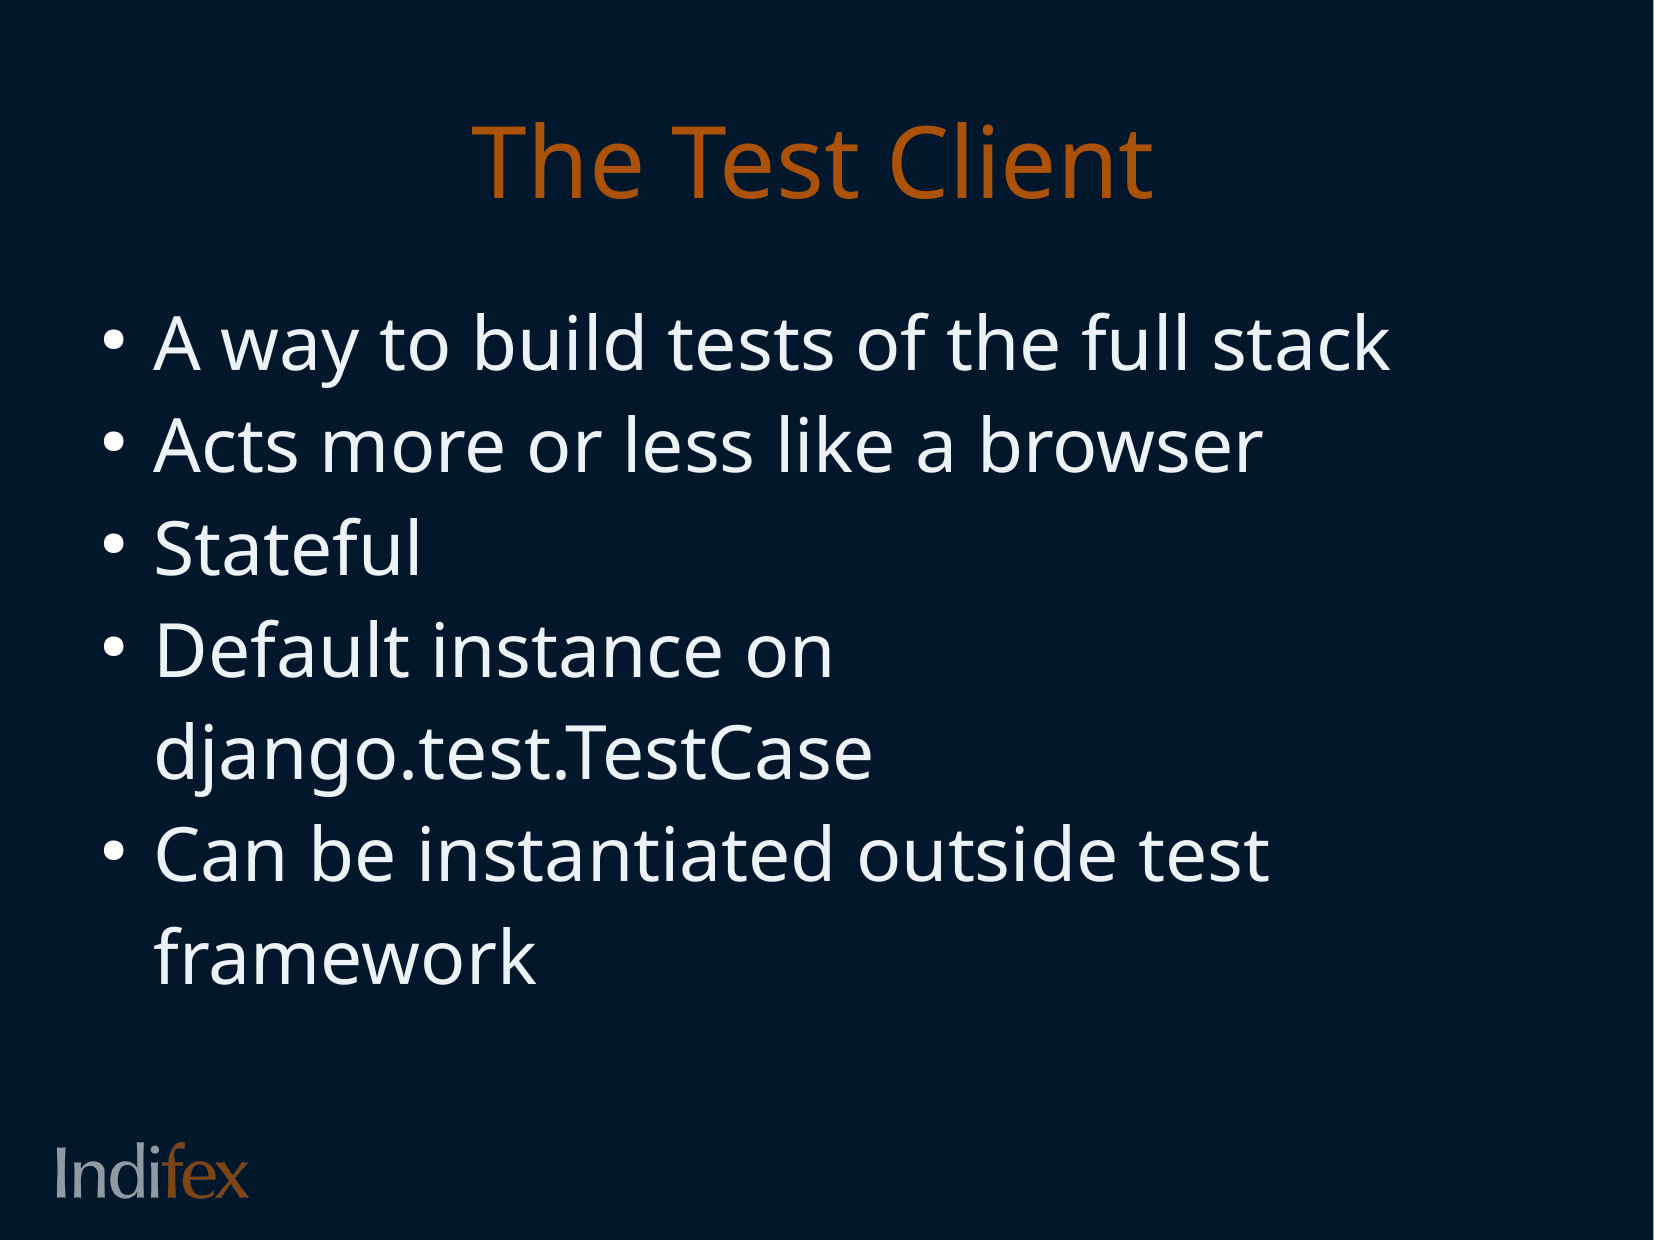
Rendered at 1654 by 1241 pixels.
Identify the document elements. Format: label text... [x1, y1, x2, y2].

list A way to build tests of the full stack Acts more or less like a browser Stateful Default instance on django.test.TestCase Can be instantiated outside test framework [82, 290, 1571, 1109]
title The Test Client [82, 49, 1571, 257]
picture [56, 1142, 249, 1241]
